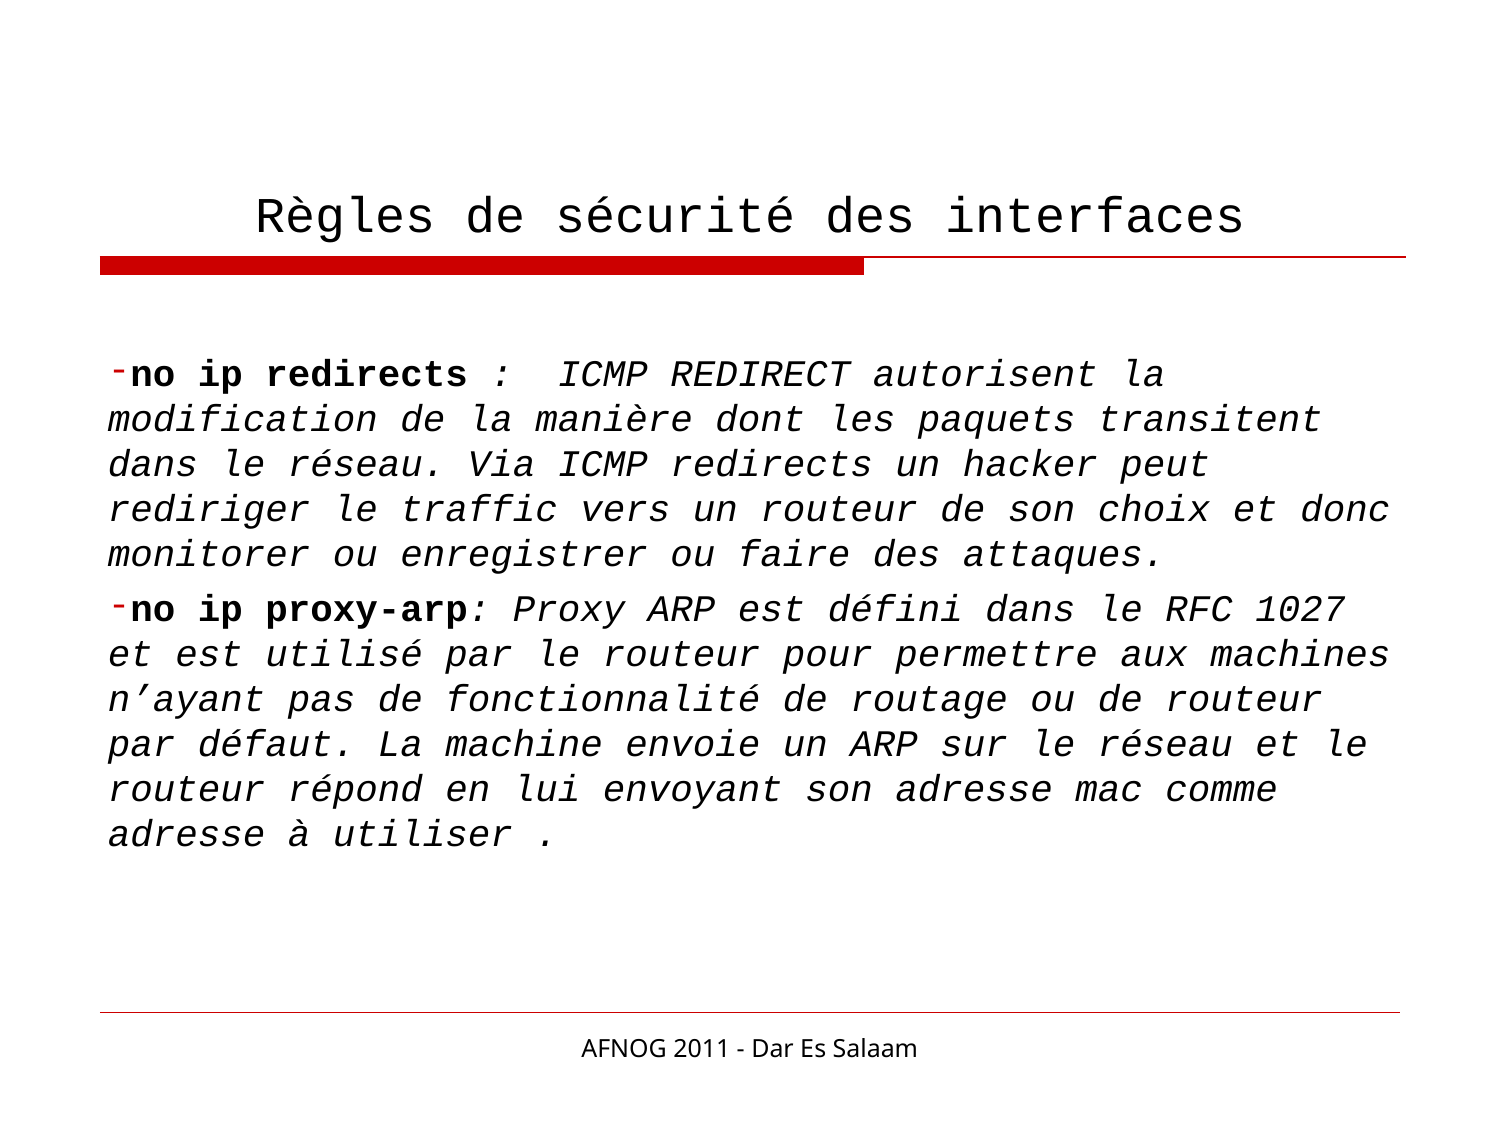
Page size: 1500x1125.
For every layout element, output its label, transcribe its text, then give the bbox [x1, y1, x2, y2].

text_box AFNOG 2011 - Dar Es Salaam [512, 1024, 988, 1103]
list no ip redirects : ICMP REDIRECT autorisent la modification de la manière dont les paquets transitent dans le réseau. Via ICMP redirects un hacker peut rediriger le traffic vers un routeur de son choix et donc monitorer ou enregistrer ou faire des attaques. no ip proxy-arp: Proxy ARP est défini dans le RFC 1027 et est utilisé par le routeur pour permettre aux machines n’ayant pas de fonctionnalité de routage ou de routeur par défaut. La machine envoie un ARP sur le réseau et le routeur répond en lui envoyant son adresse mac comme adresse à utiliser . [92, 287, 1406, 988]
title Règles de sécurité des interfaces [94, 49, 1407, 250]
